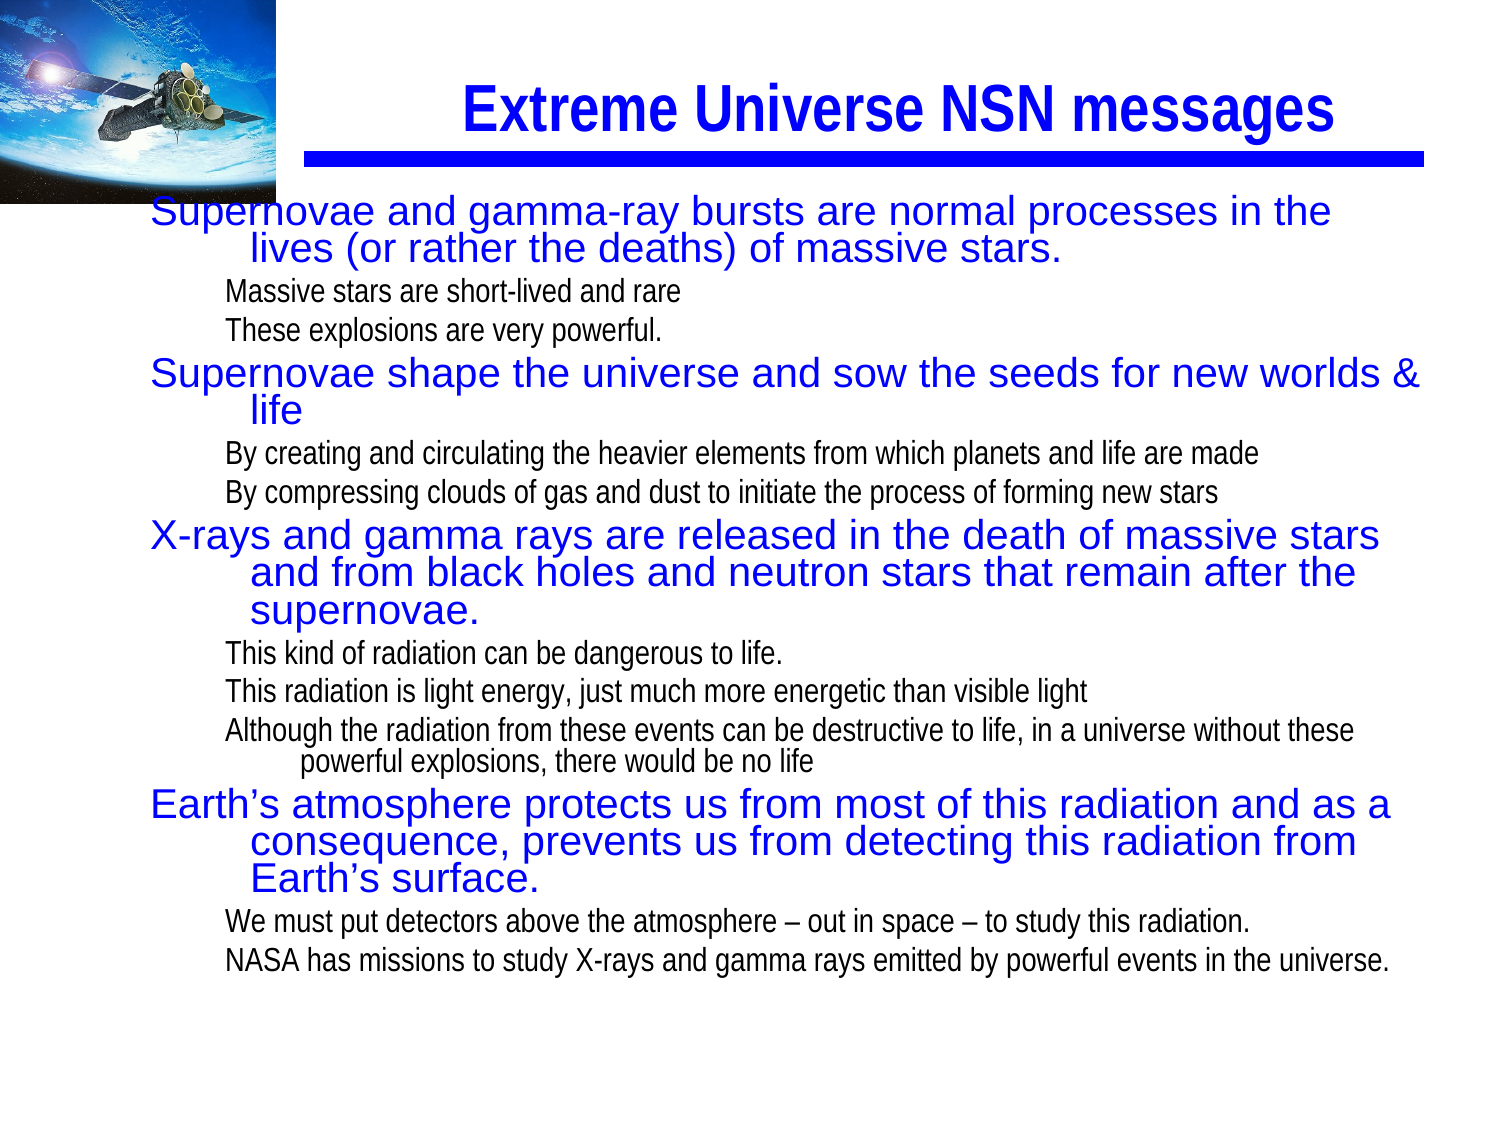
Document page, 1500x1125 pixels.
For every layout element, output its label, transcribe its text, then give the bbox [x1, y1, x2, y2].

picture [0, 0, 276, 204]
list Supernovae and gamma-ray bursts are normal processes in the lives (or rather the deaths) of massive stars. Massive stars are short-lived and rare These explosions are very powerful. Supernovae shape the universe and sow the seeds for new worlds & life By creating and circulating the heavier elements from which planets and life are made By compressing clouds of gas and dust to initiate the process of forming new stars X-rays and gamma rays are released in the death of massive stars and from black holes and neutron stars that remain after the supernovae. This kind of radiation can be dangerous to life. This radiation is light energy, just much more energetic than visible light Although the radiation from these events can be destructive to life, in a universe without these powerful explosions, there would be no life Earth’s atmosphere protects us from most of this radiation and as a consequence, prevents us from detecting this radiation from Earth’s surface. We must put detectors above the atmosphere – out in space – to study this radiation. NASA has missions to study X-rays and gamma rays emitted by powerful events in the universe. [135, 188, 1438, 1083]
title Extreme Universe NSN messages [300, 57, 1500, 158]
text_box [304, 151, 1423, 167]
